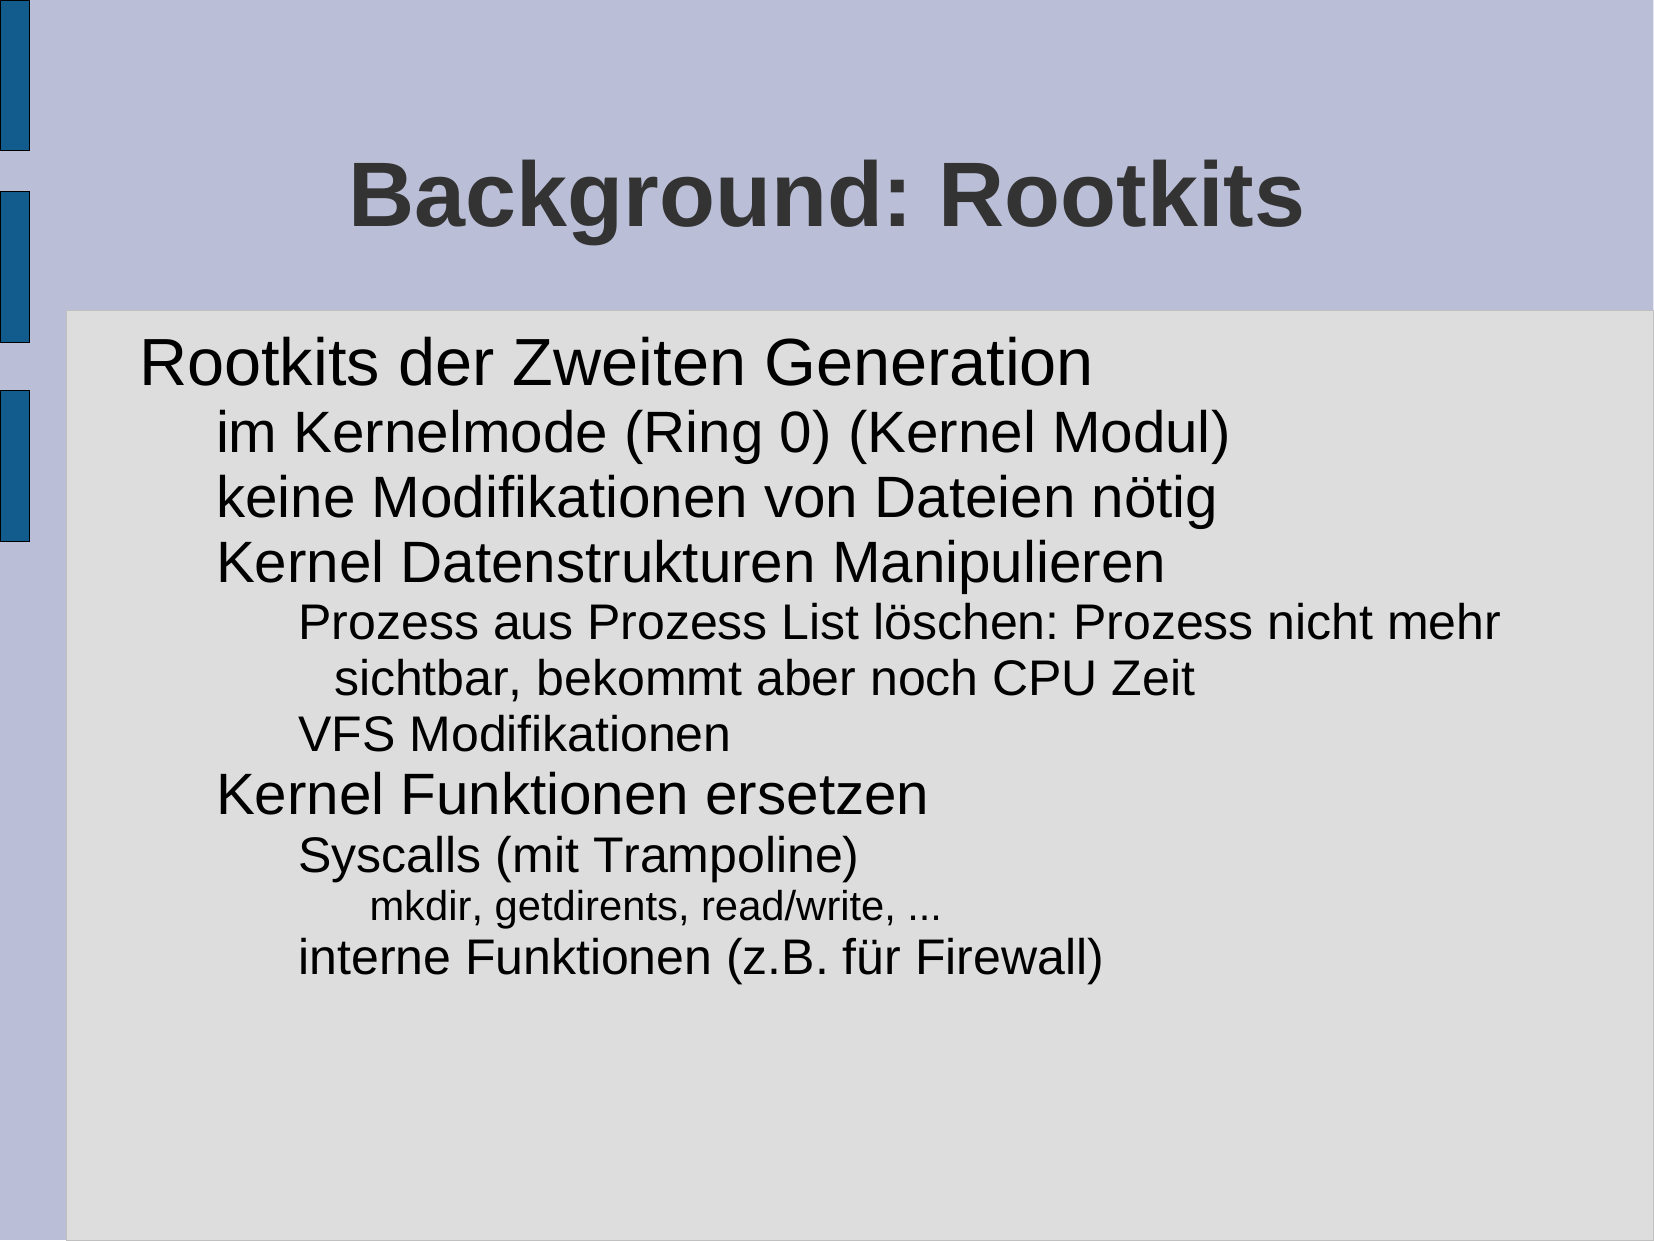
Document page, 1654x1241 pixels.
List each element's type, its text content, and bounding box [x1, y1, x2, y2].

title Background: Rootkits [121, 98, 1534, 291]
list Rootkits der Zweiten Generation im Kernelmode (Ring 0) (Kernel Modul) keine Modifikationen von Dateien nötig Kernel Datenstrukturen Manipulieren Prozess aus Prozess List löschen: Prozess nicht mehr sichtbar, bekommt aber noch CPU Zeit VFS Modifikationen Kernel Funktionen ersetzen Syscalls (mit Trampoline) mkdir, getdirents, read/write, ... interne Funktionen (z.B. für Firewall) [121, 324, 1534, 1211]
